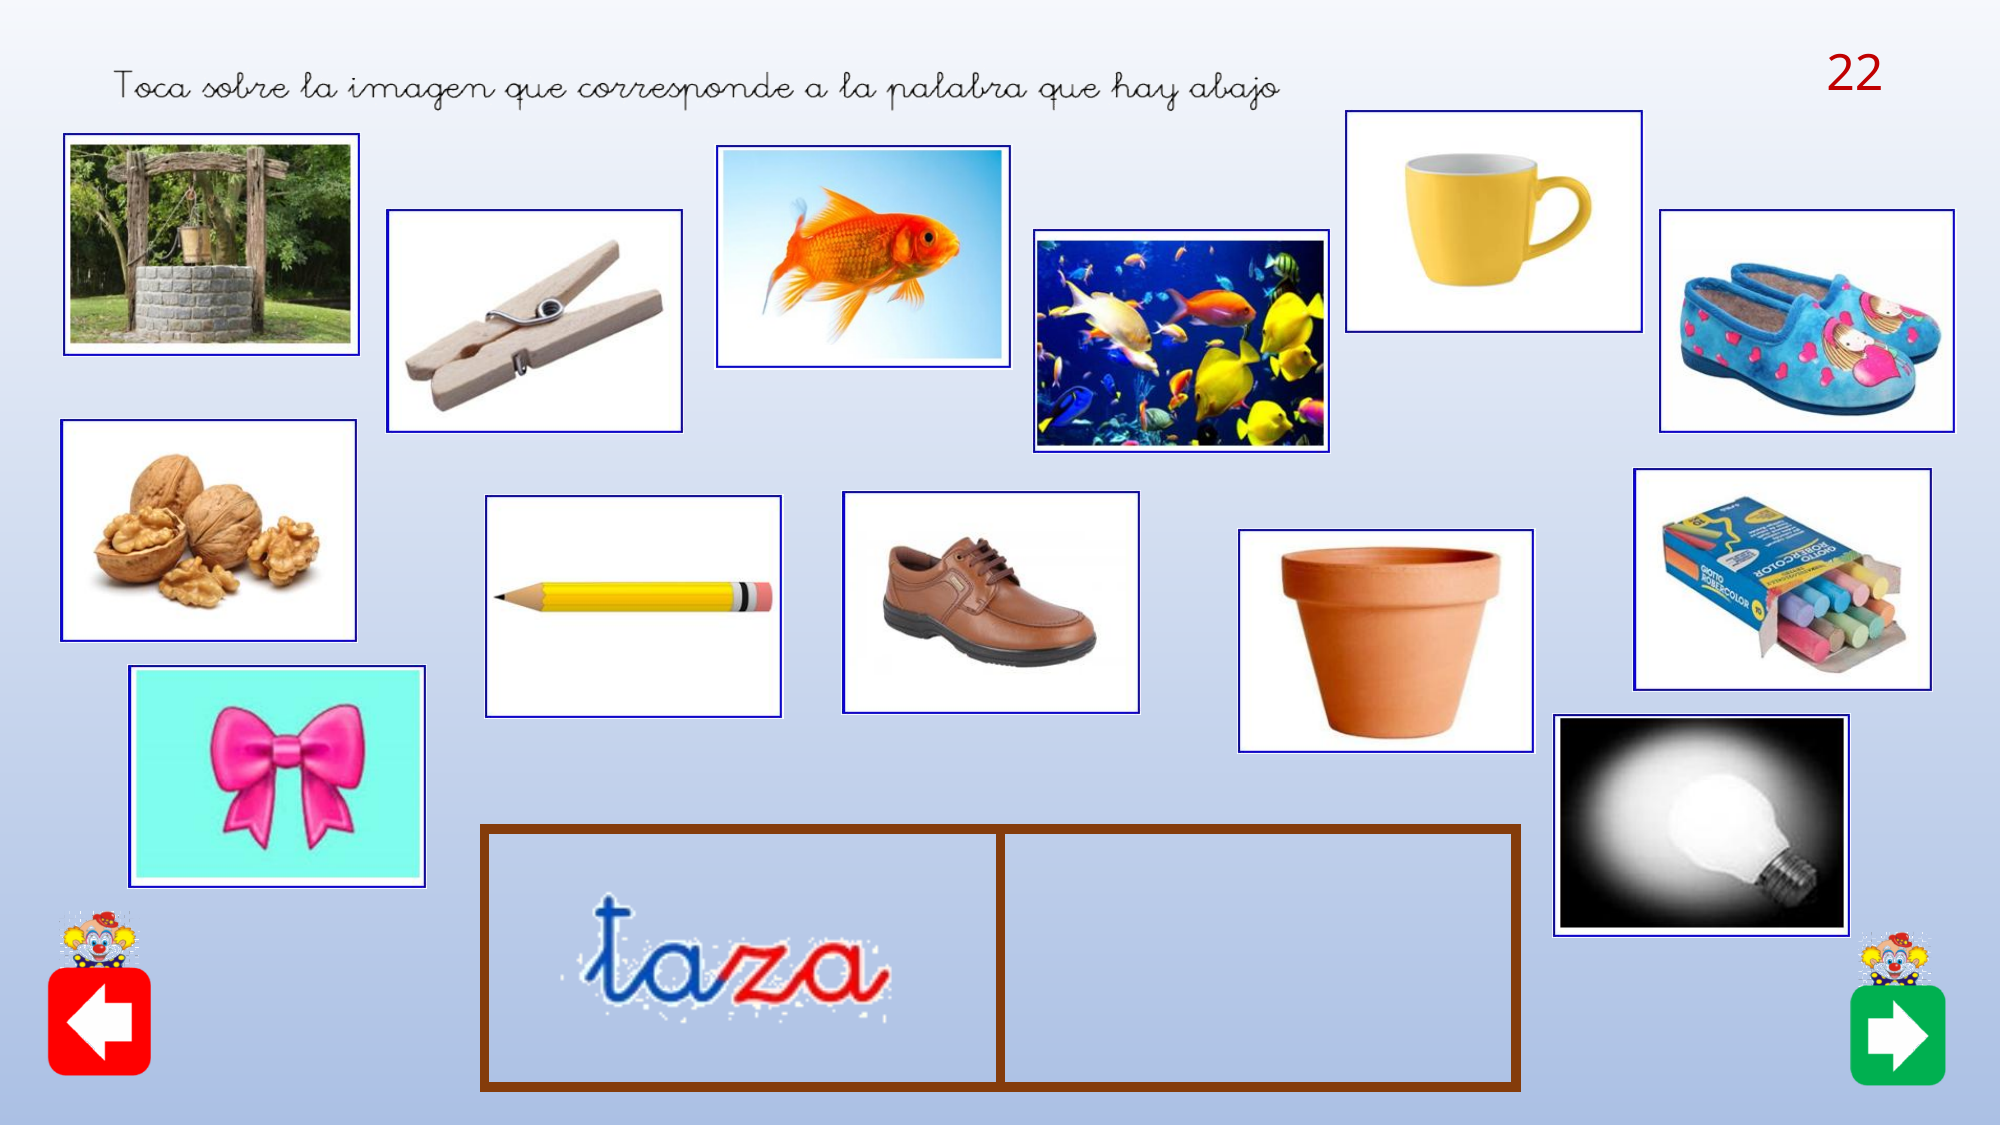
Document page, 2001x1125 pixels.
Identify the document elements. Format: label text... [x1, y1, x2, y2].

picture [385, 208, 684, 434]
picture [1658, 208, 1957, 434]
picture [62, 132, 361, 357]
picture [1237, 528, 1536, 754]
picture [1032, 228, 1331, 454]
picture [47, 910, 151, 1076]
picture [106, 57, 1645, 334]
picture [484, 494, 784, 719]
picture [841, 490, 1141, 715]
picture [714, 144, 1013, 370]
picture [59, 418, 358, 643]
picture [1632, 467, 1933, 692]
picture [511, 853, 964, 1077]
text_box 22 [1764, 32, 1946, 108]
picture [1552, 713, 1946, 1086]
picture [127, 664, 427, 889]
